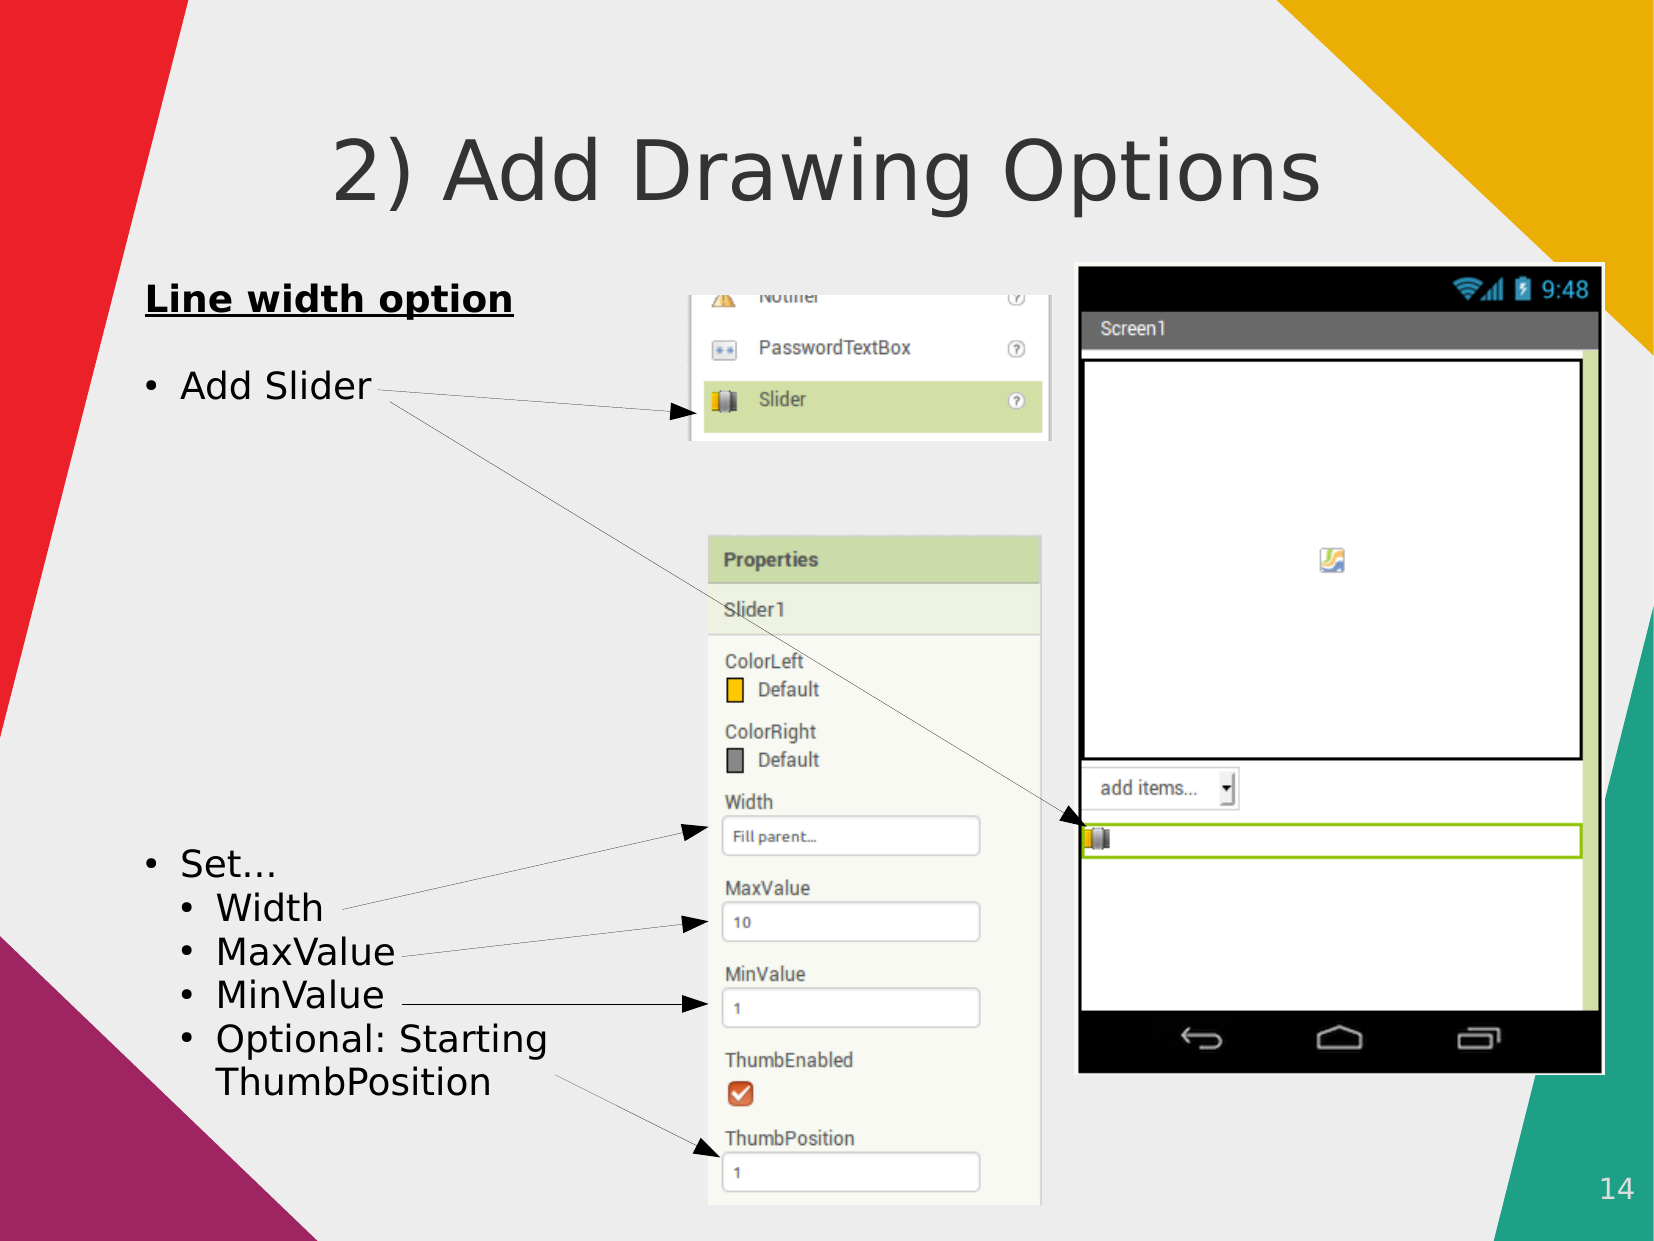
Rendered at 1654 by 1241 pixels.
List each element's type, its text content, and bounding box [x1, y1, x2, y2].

picture [1074, 262, 1605, 1075]
text_box Line width option Add Slider Set... Width MaxValue MinValue Optional: Starting ThumbPosition [129, 270, 697, 1156]
title 2) Add Drawing Options [114, 73, 1539, 271]
picture [708, 597, 1042, 1205]
picture [697, 295, 1052, 441]
picture [708, 534, 1042, 798]
